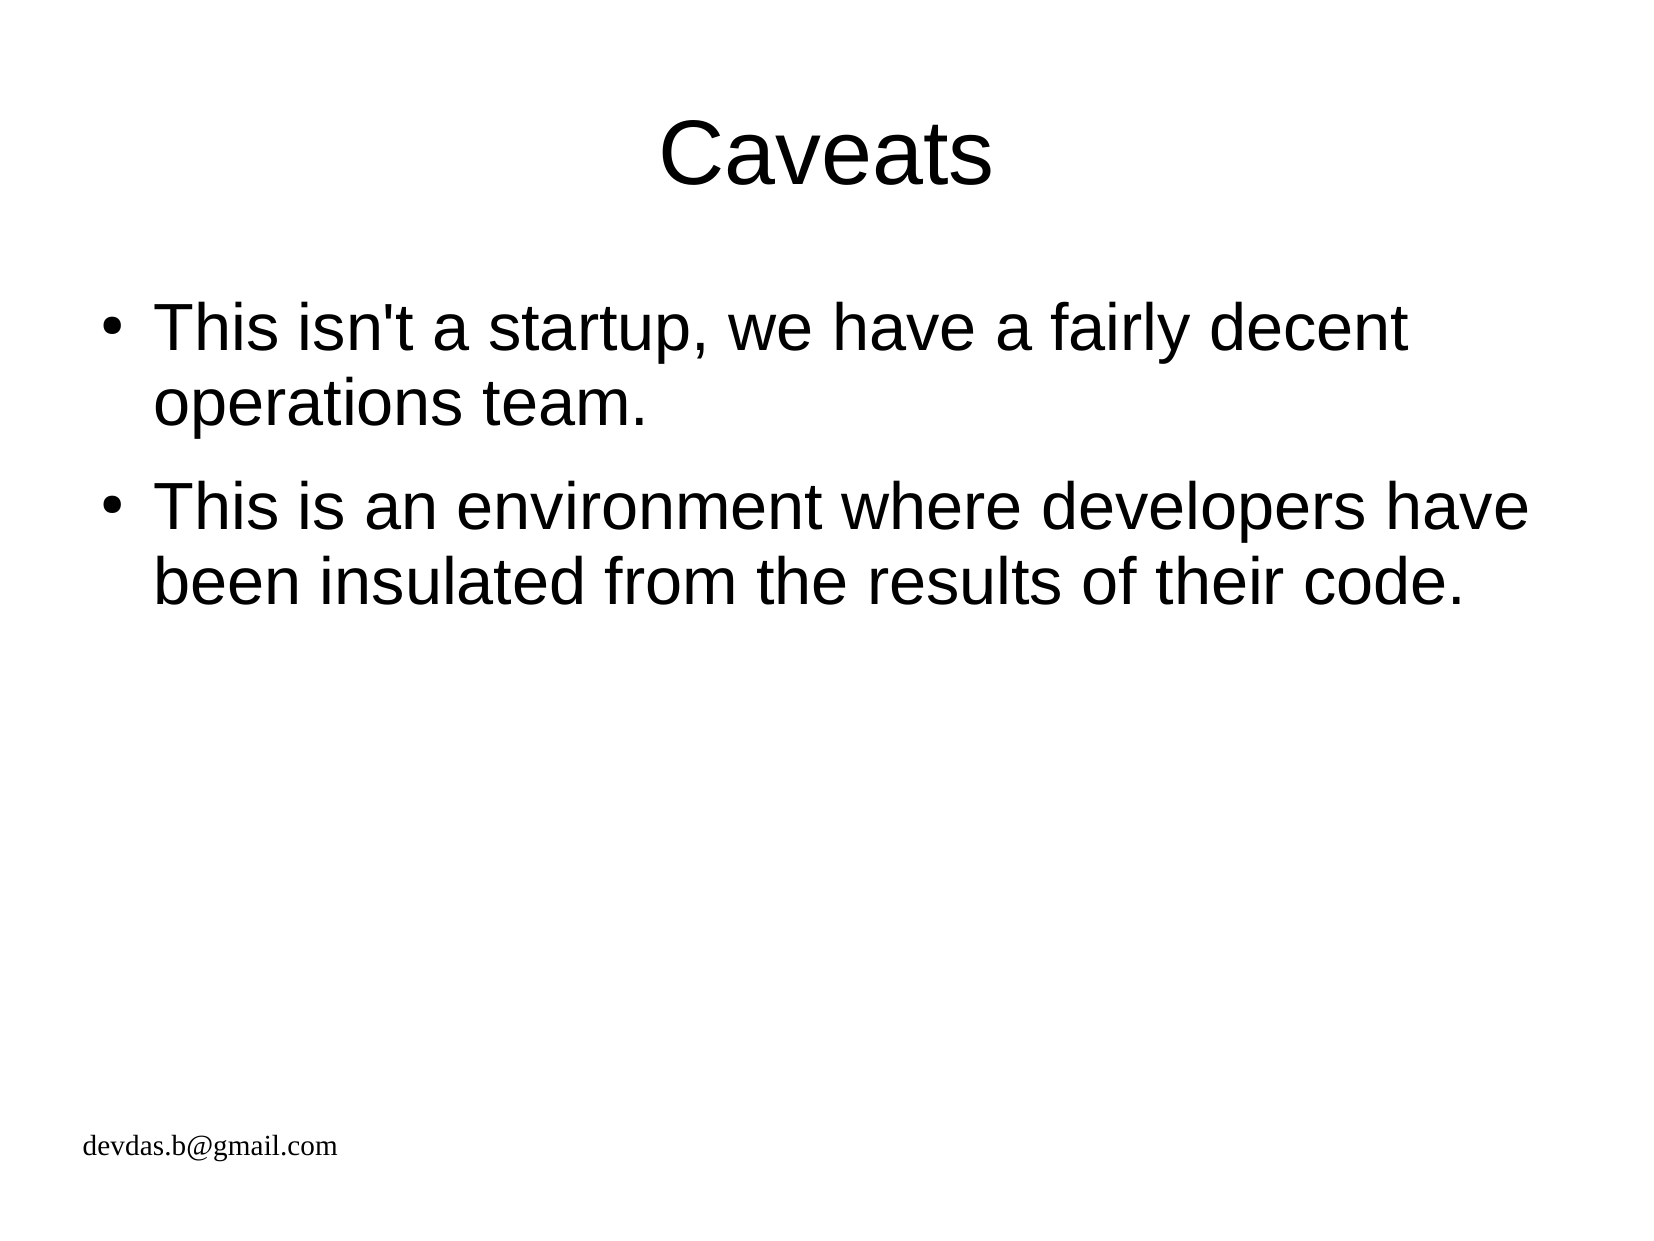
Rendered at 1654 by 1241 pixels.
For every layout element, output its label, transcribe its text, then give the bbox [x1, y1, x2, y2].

title Caveats [82, 49, 1571, 257]
list This isn't a startup, we have a fairly decent operations team. This is an environment where developers have been insulated from the results of their code. [82, 290, 1571, 1109]
